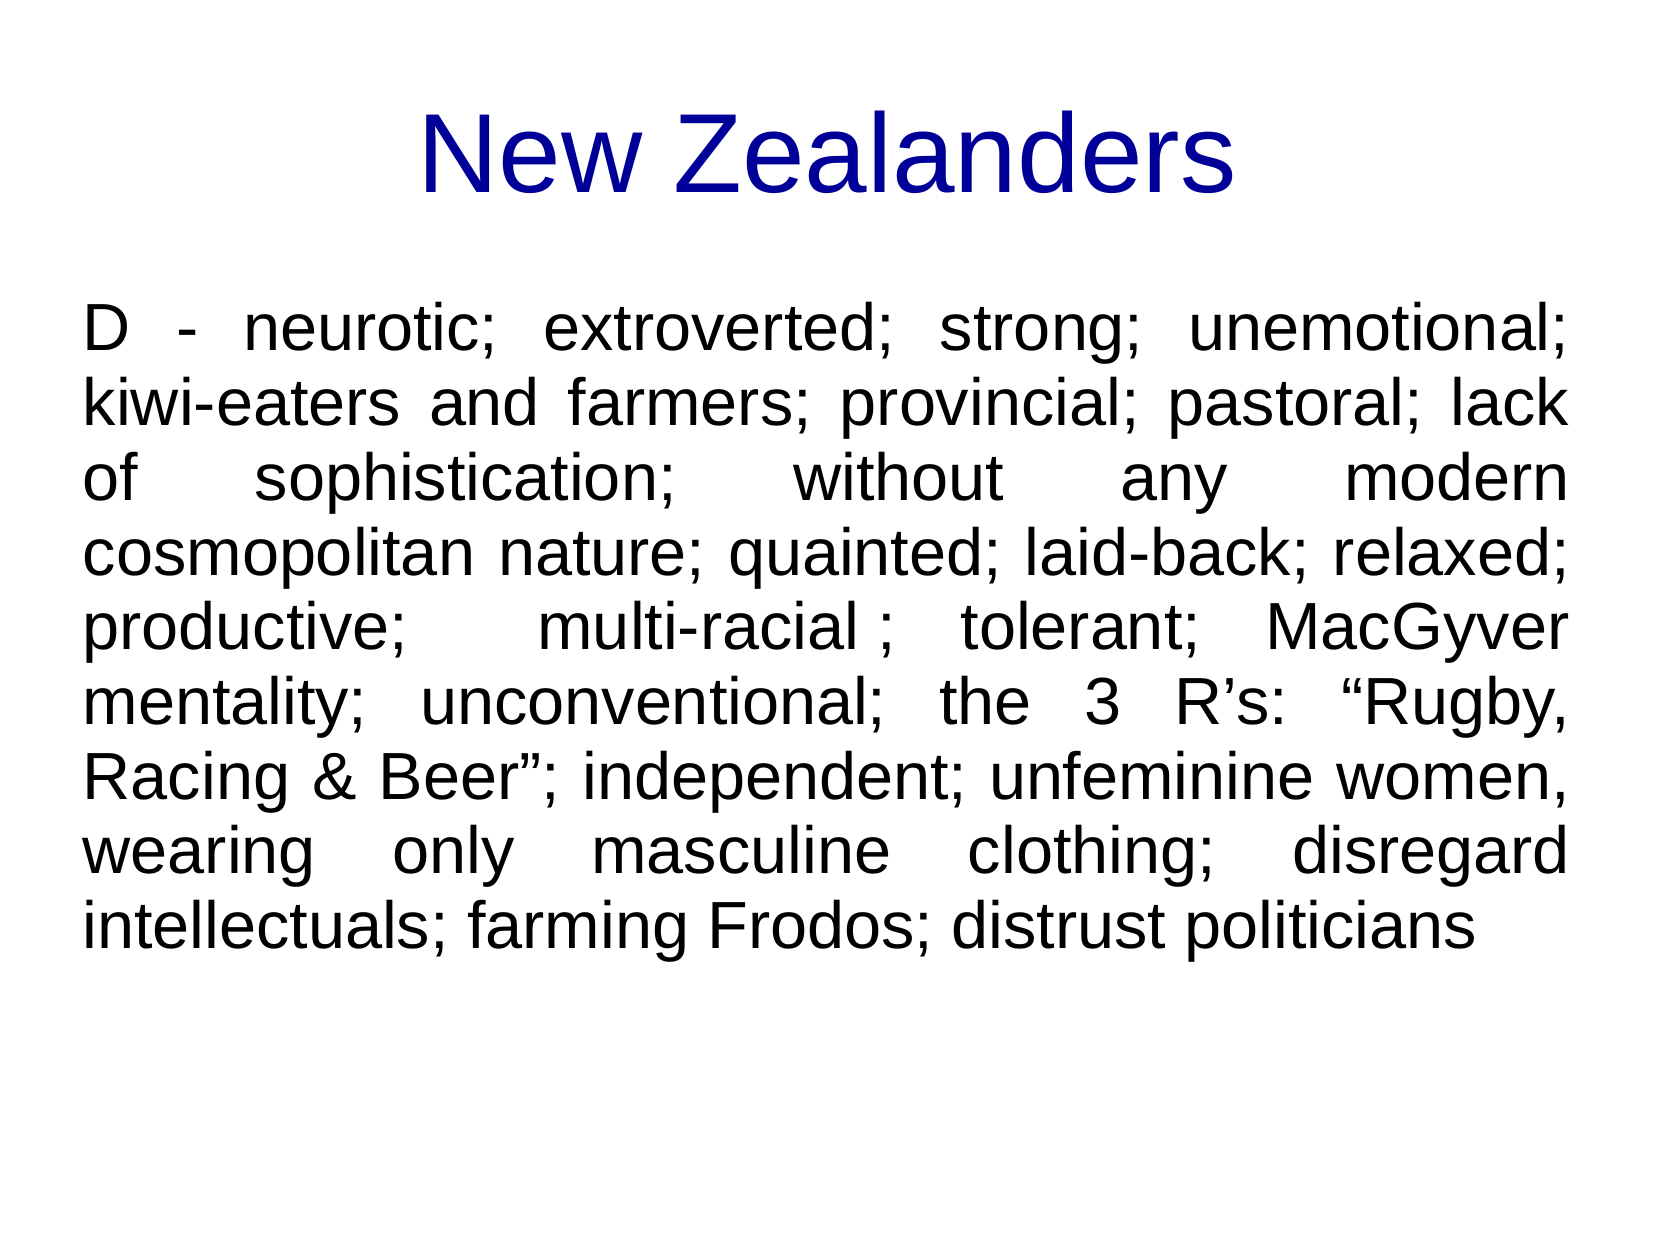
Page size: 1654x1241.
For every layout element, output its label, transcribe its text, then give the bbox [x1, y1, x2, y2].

title New Zealanders [82, 49, 1571, 257]
list D - neurotic; extroverted; strong; unemotional; kiwi-eaters and farmers; provincial; pastoral; lack of sophistication; without any modern cosmopolitan nature; quainted; laid-back; relaxed; productive; multi-racial ; tolerant; MacGyver mentality; unconventional; the 3 R’s: “Rugby, Racing & Beer”; independent; unfeminine women, wearing only masculine clothing; disregard intellectuals; farming Frodos; distrust politicians [82, 290, 1571, 1109]
